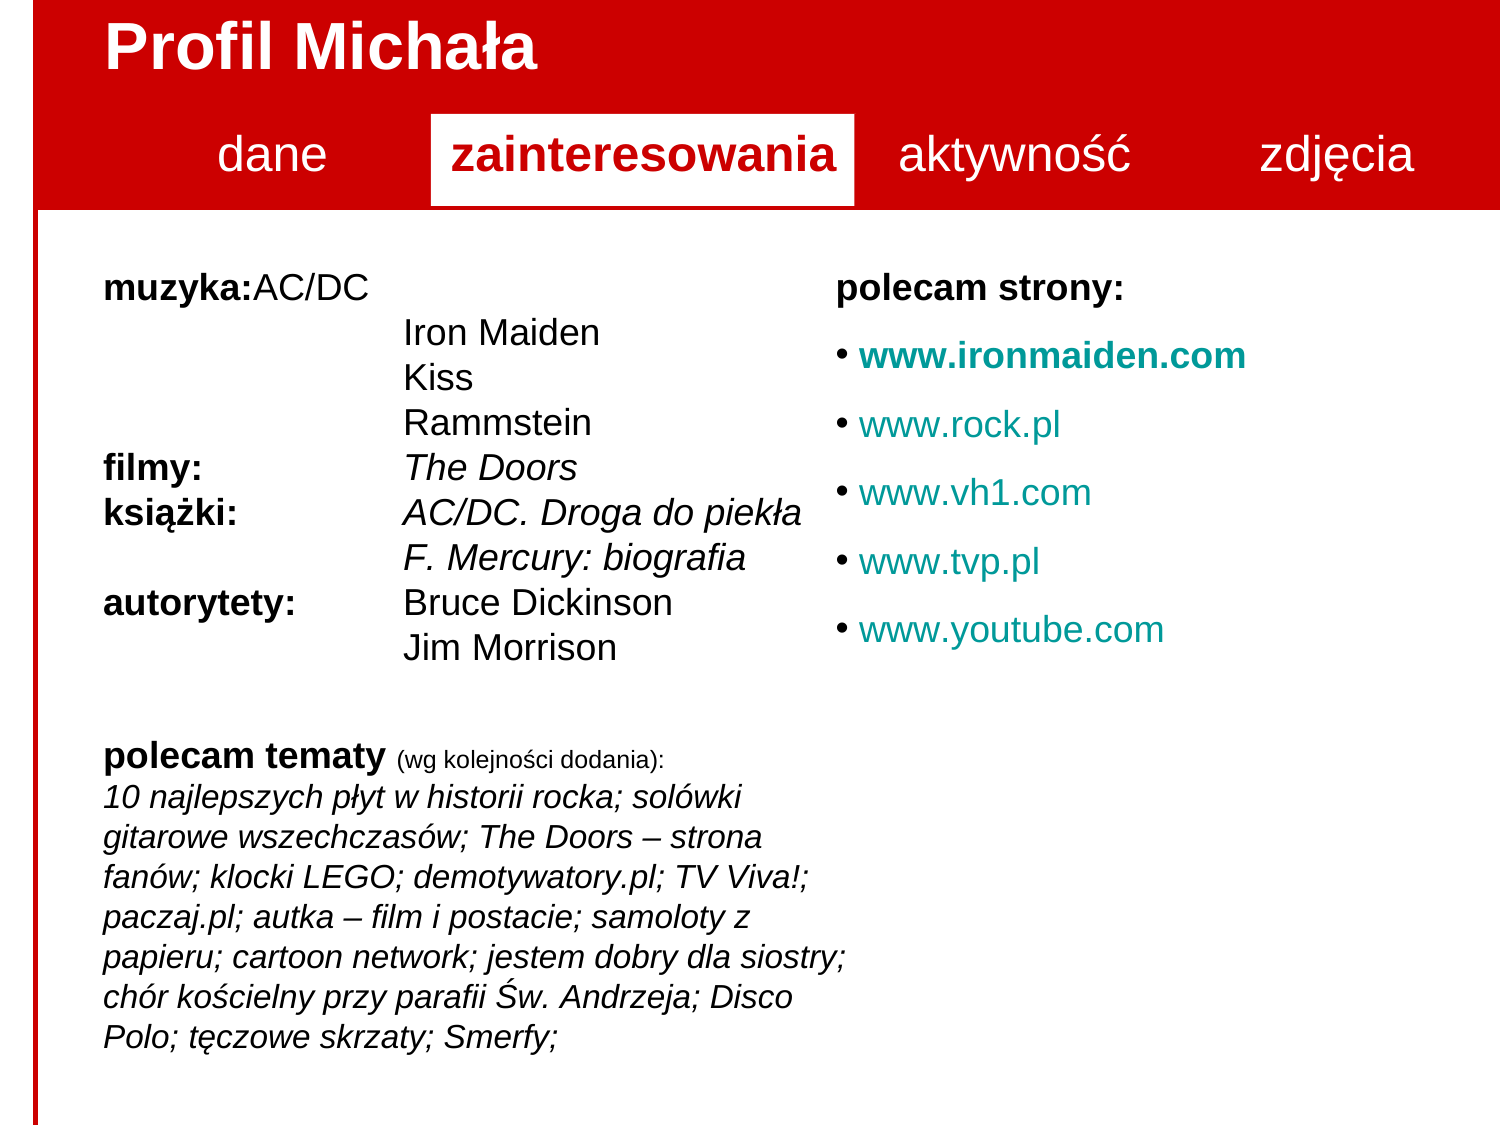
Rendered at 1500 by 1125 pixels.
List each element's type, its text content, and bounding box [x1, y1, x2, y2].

text_box polecam strony: www.ironmaiden.com www.rock.pl www.vh1.com www.tvp.pl www.youtube.com [820, 255, 1500, 863]
text_box dane [112, 113, 430, 206]
text_box zainteresowania [430, 113, 854, 206]
text_box zdjęcia [1167, 113, 1500, 206]
text_box Profil Michała [38, 0, 1500, 203]
text_box muzyka: AC/DC Iron Maiden Kiss Rammstein filmy: The Doors książki: AC/DC. Droga do piekła F. Mercury: biografia autorytety: Bruce Dickinson Jim Morrison polecam tematy (wg kolejności dodania): 10 najlepszych płyt w historii rocka; solówki gitarowe wszechczasów; The Doors – strona fanów; klocki LEGO; demotywatory.pl; TV Viva!; paczaj.pl; autka – film i postacie; samoloty z papieru; cartoon network; jestem dobry dla siostry; chór kościelny przy parafii Św. Andrzeja; Disco Polo; tęczowe skrzaty; Smerfy; [88, 255, 880, 1063]
text_box aktywność [854, 113, 1167, 206]
